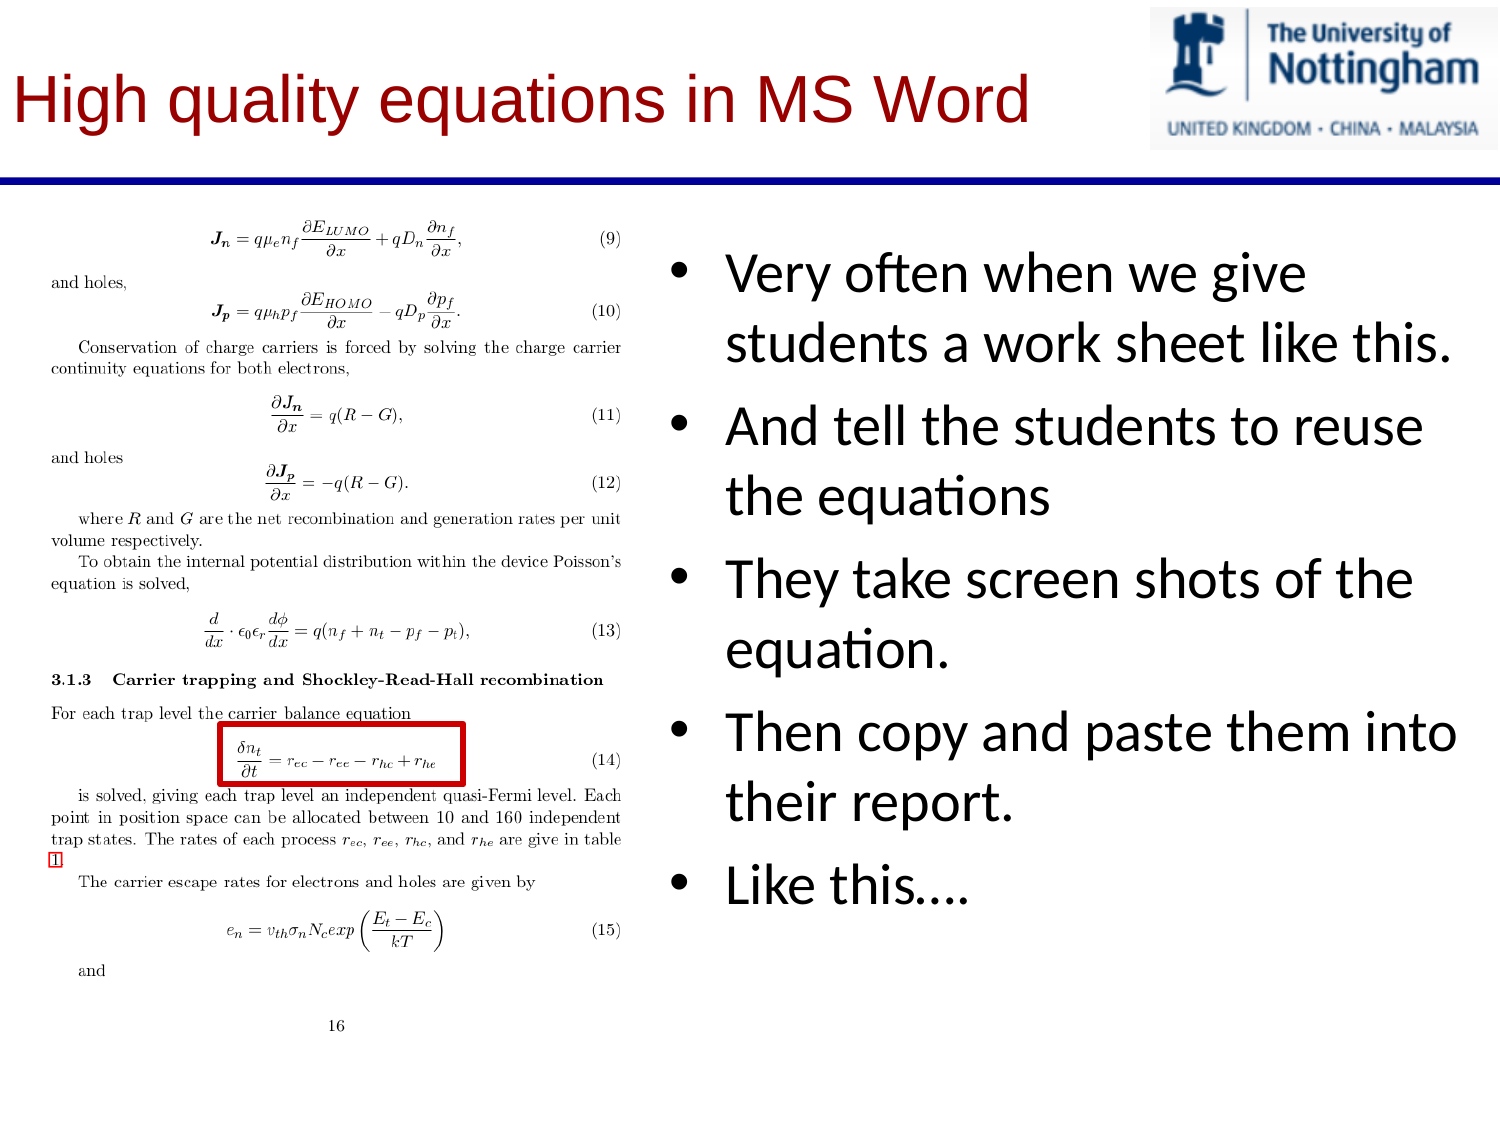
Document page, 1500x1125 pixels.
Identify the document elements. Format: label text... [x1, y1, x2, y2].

picture [22, 210, 681, 1049]
title High quality equations in MS Word [12, 0, 1500, 202]
list Very often when we give students a work sheet like this. And tell the students to reuse the equations They take screen shots of the equation. Then copy and paste them into their report. Like this…. [654, 226, 1476, 1032]
